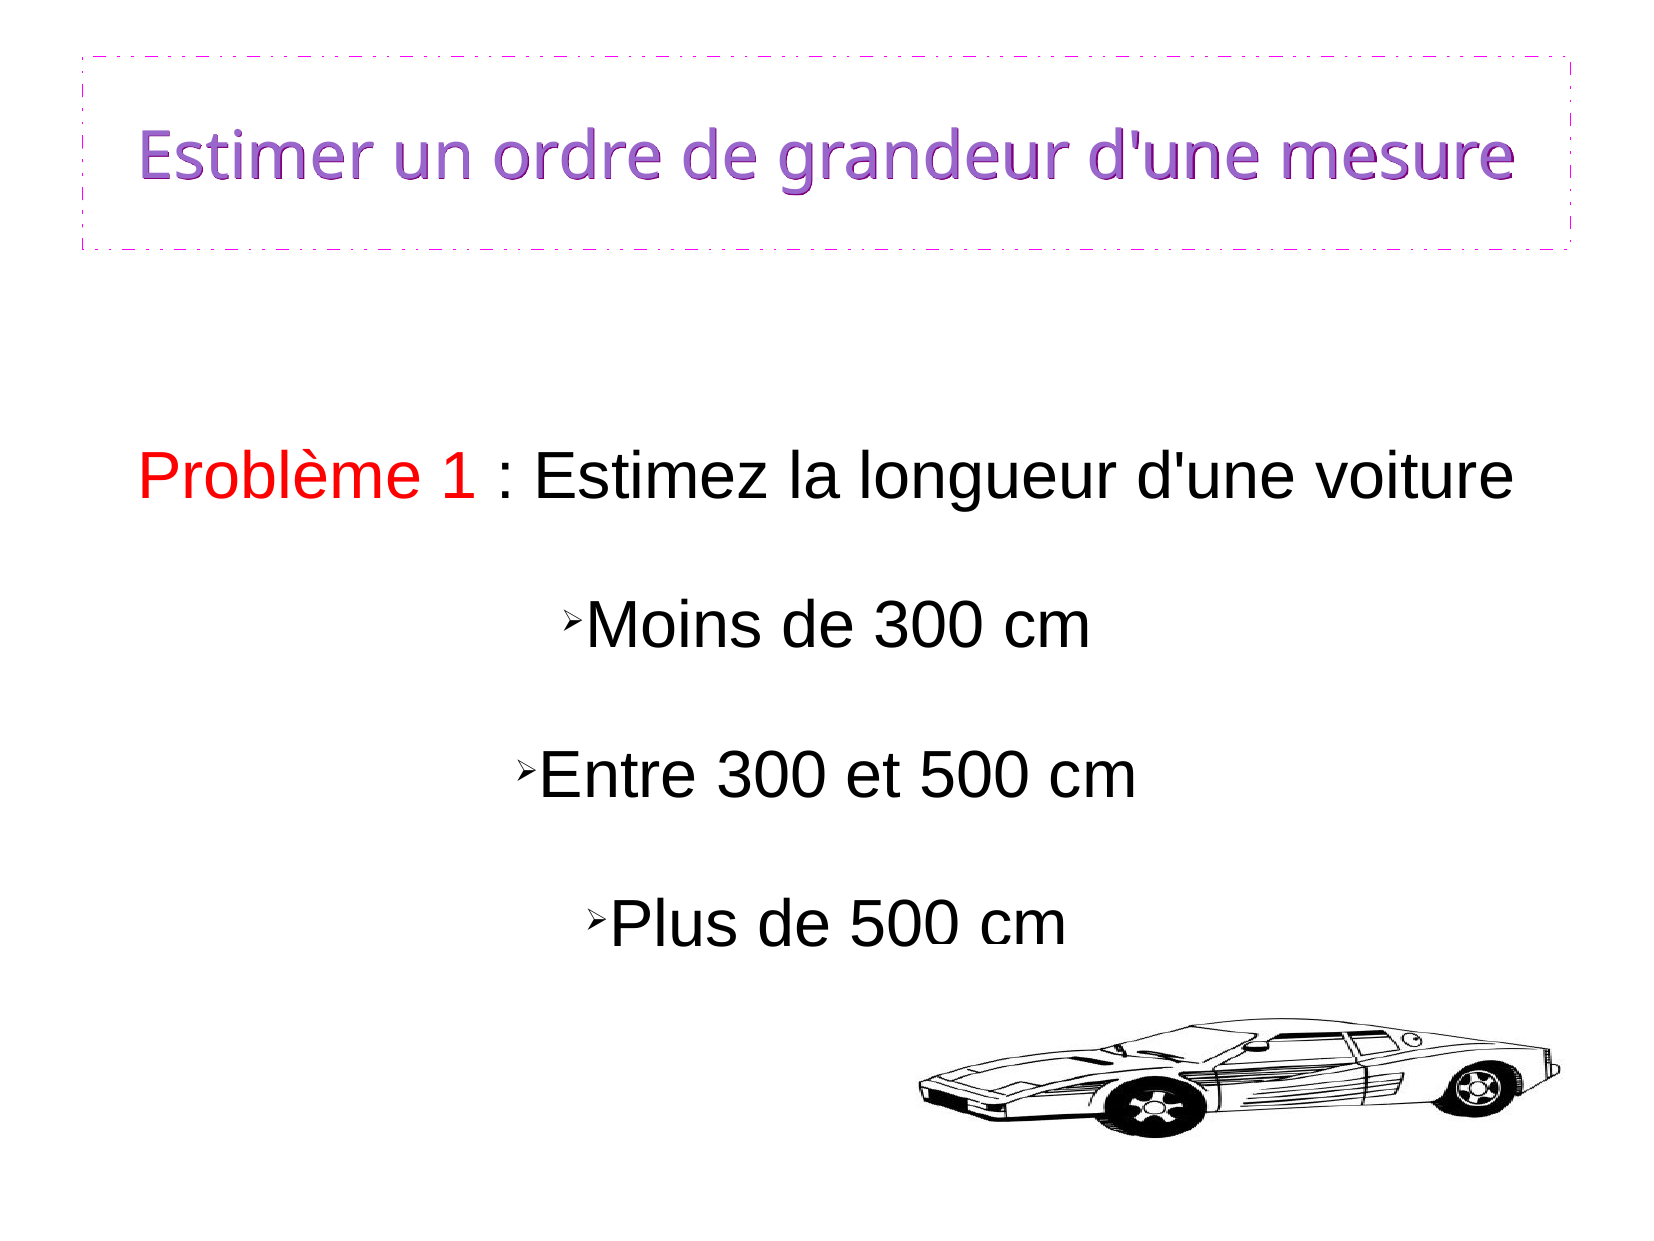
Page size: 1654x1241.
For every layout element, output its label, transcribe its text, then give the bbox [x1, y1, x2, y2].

subtitle Problème 1 : Estimez la longueur d'une voiture Moins de 300 cm Entre 300 et 500 cm Plus de 500 cm [82, 297, 1571, 1102]
title Estimer un ordre de grandeur d'une mesure [82, 56, 1571, 250]
picture [915, 944, 1565, 1211]
